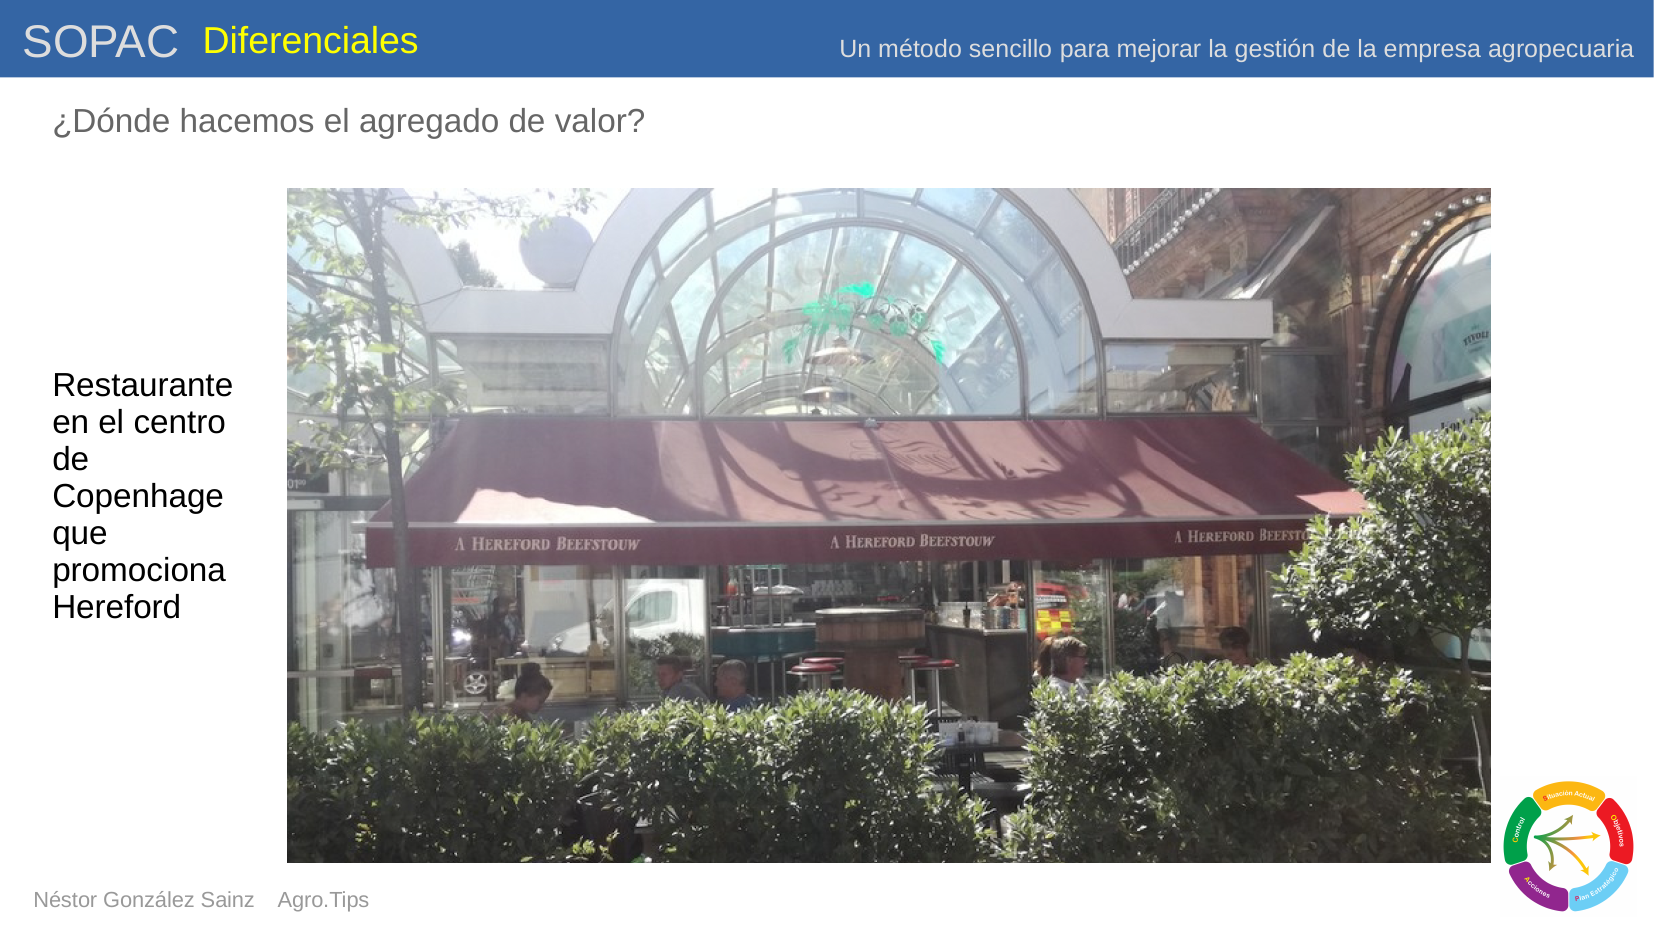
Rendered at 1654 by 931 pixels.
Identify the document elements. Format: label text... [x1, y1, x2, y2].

picture [287, 187, 1491, 863]
picture [1500, 776, 1637, 917]
text_box Restaurante en el centro de Copenhage que promociona Hereford [37, 359, 263, 634]
text_box ¿Dónde hacemos el agregado de valor? [37, 94, 751, 147]
text_box Diferenciales [187, 11, 451, 76]
